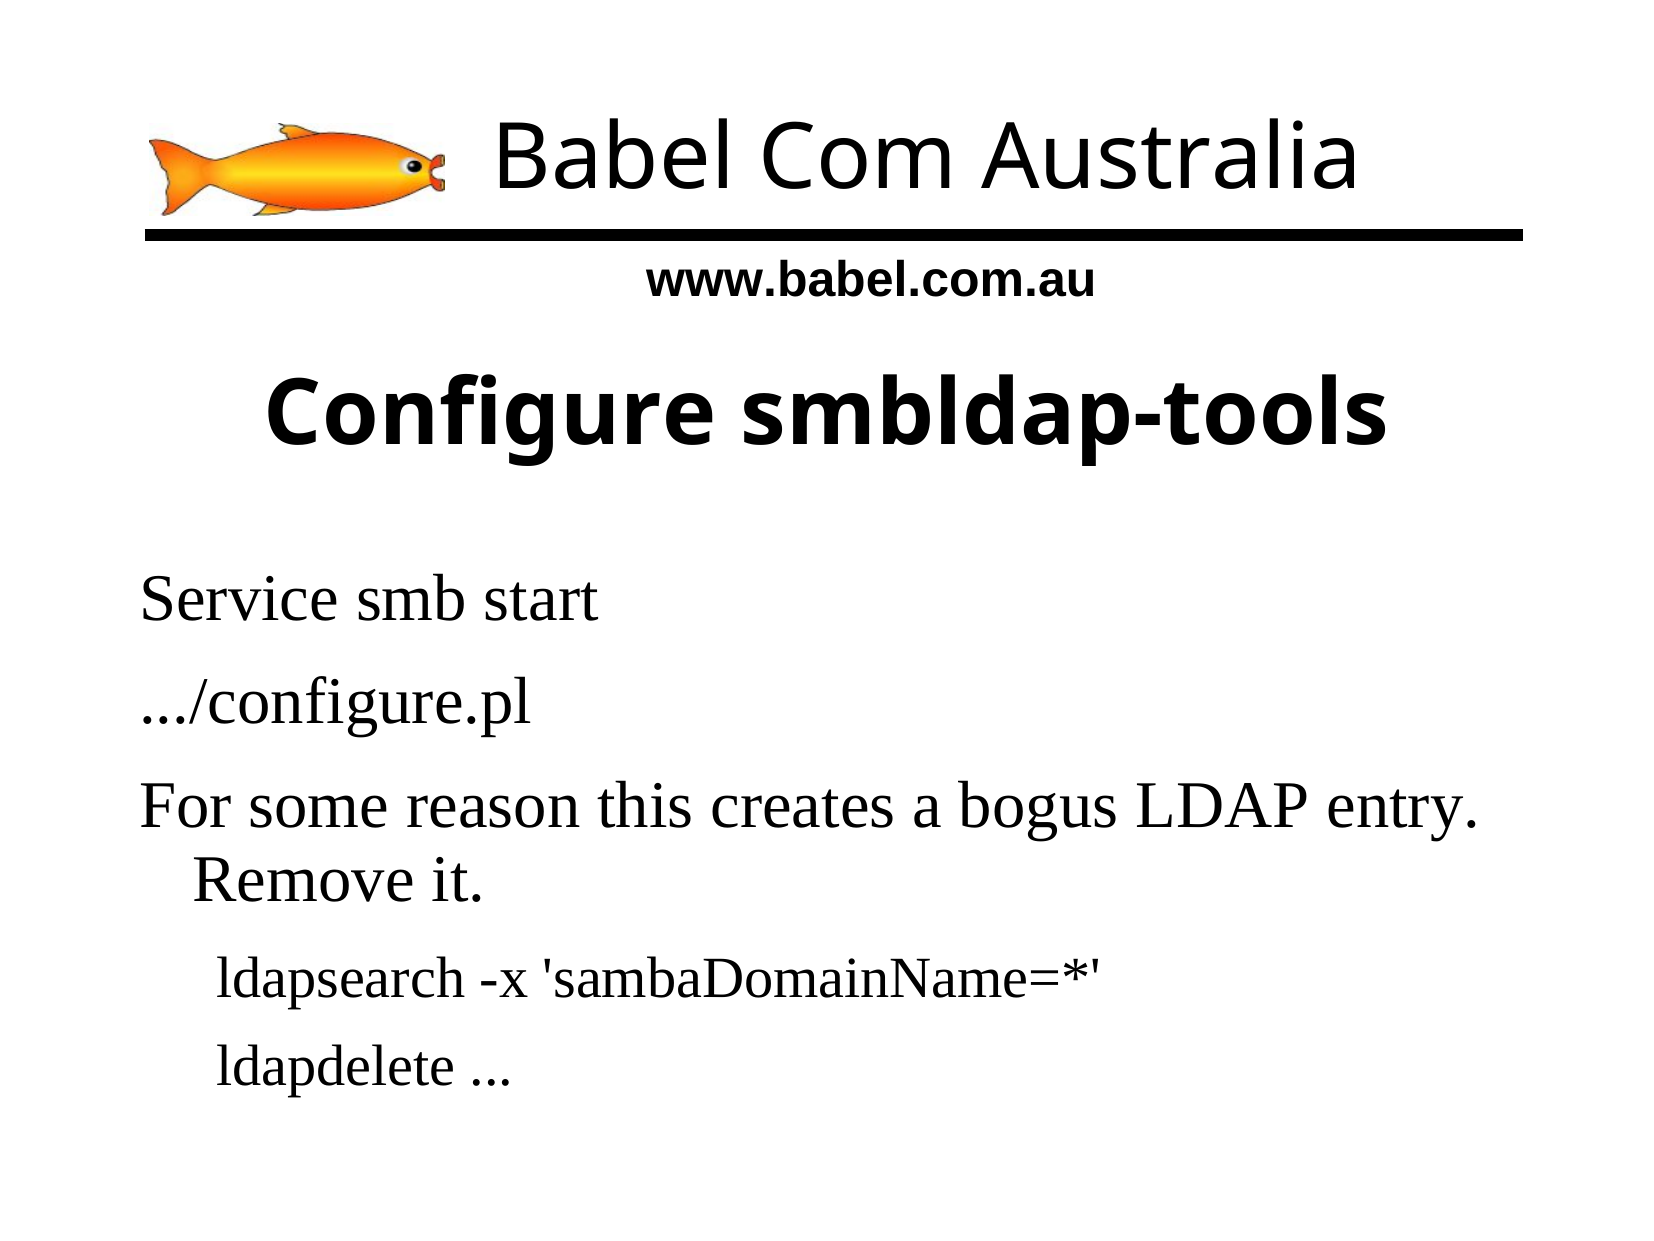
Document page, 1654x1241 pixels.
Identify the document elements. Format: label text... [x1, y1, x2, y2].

list Service smb start .../configure.pl For some reason this creates a bogus LDAP entry. Remove it. ldapsearch -x 'sambaDomainName=*' ldapdelete ... [121, 560, 1534, 1127]
picture [149, 123, 445, 216]
title Configure smbldap-tools [126, 322, 1528, 497]
